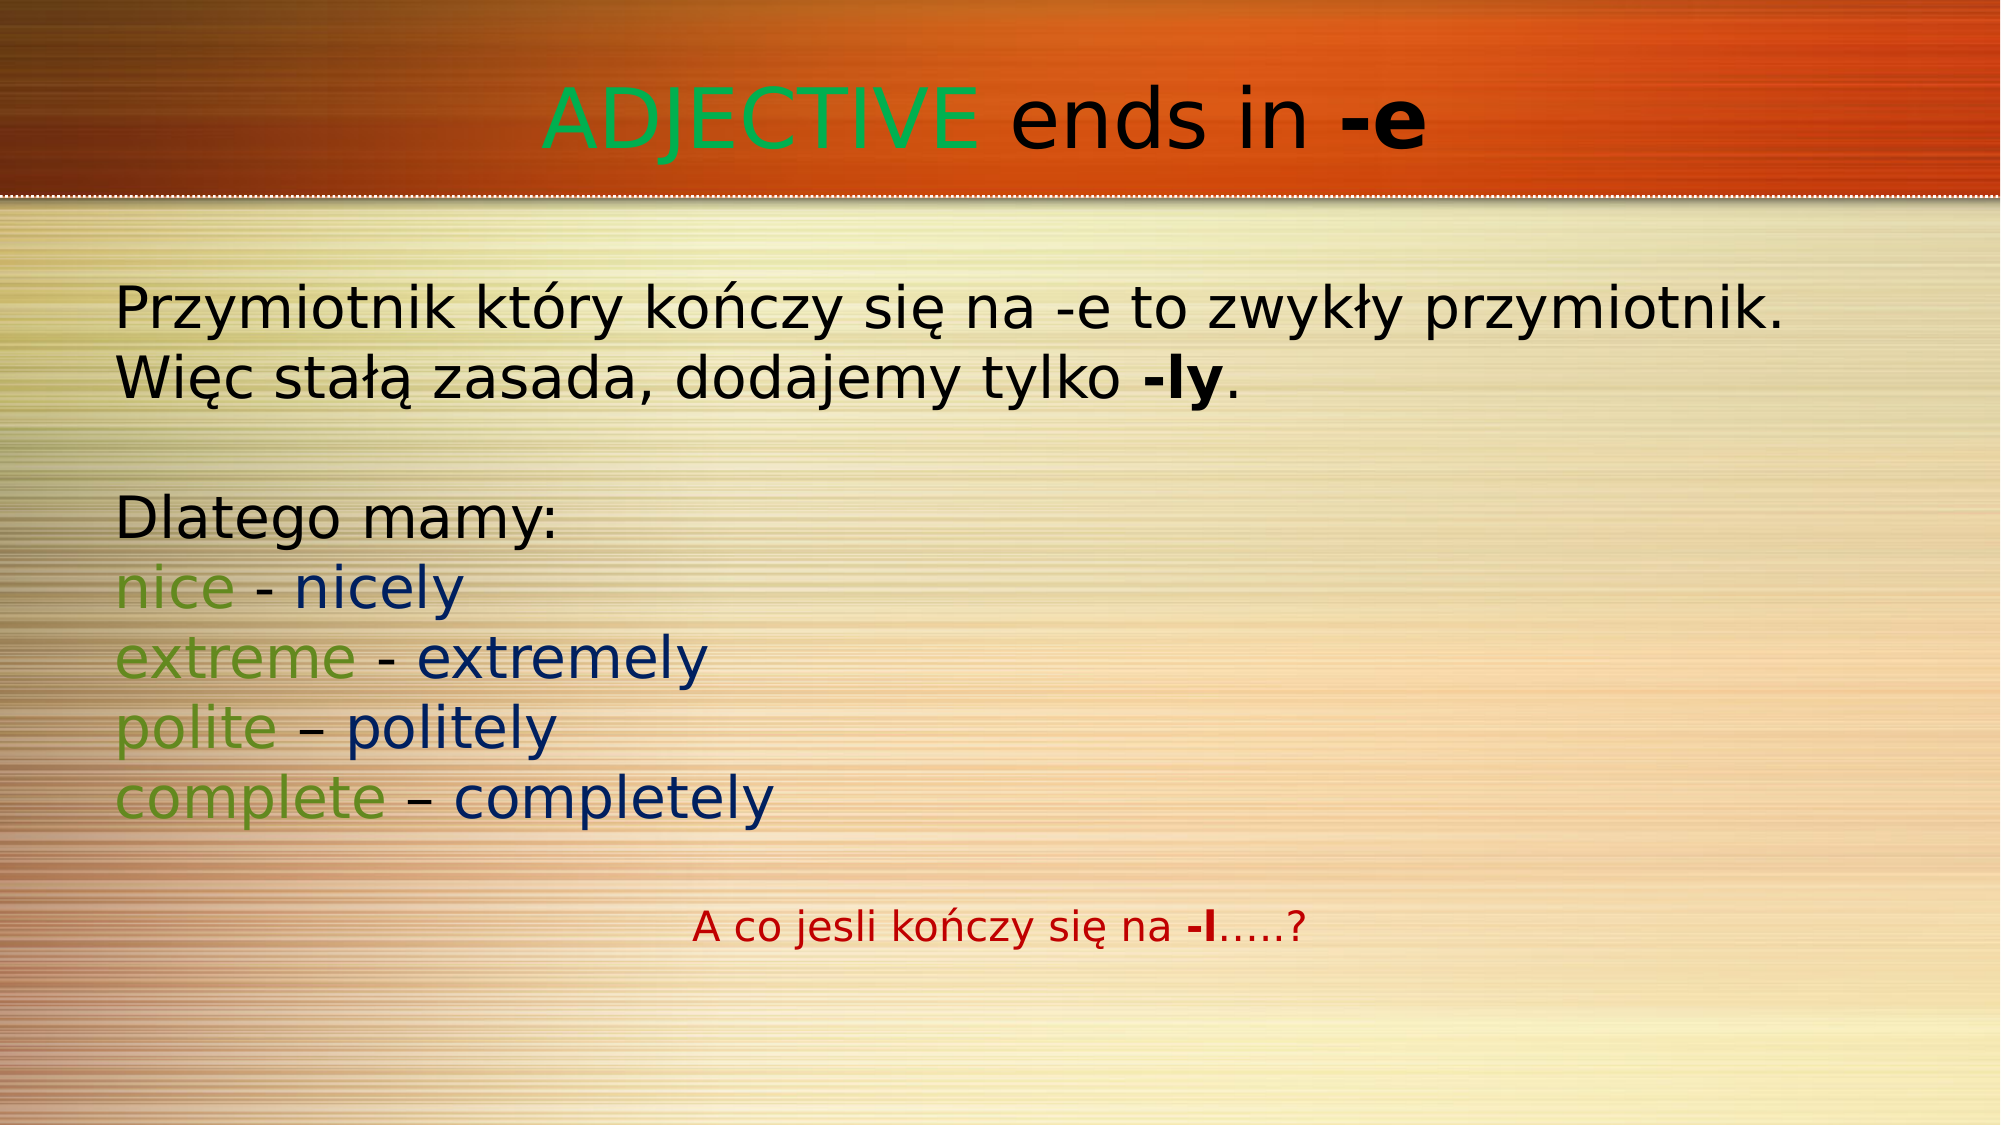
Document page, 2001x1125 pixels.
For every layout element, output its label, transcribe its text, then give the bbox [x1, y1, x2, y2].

title ADJECTIVE ends in -e [99, 30, 1900, 173]
picture [0, 0, 2001, 1125]
list Przymiotnik który kończy się na -e to zwykły przymiotnik. Więc stałą zasada, dodajemy tylko -ly. Dlatego mamy: nice - nicely extreme - extremely polite – politely complete – completely A co jesli kończy się na -l…..? [99, 262, 1900, 1005]
